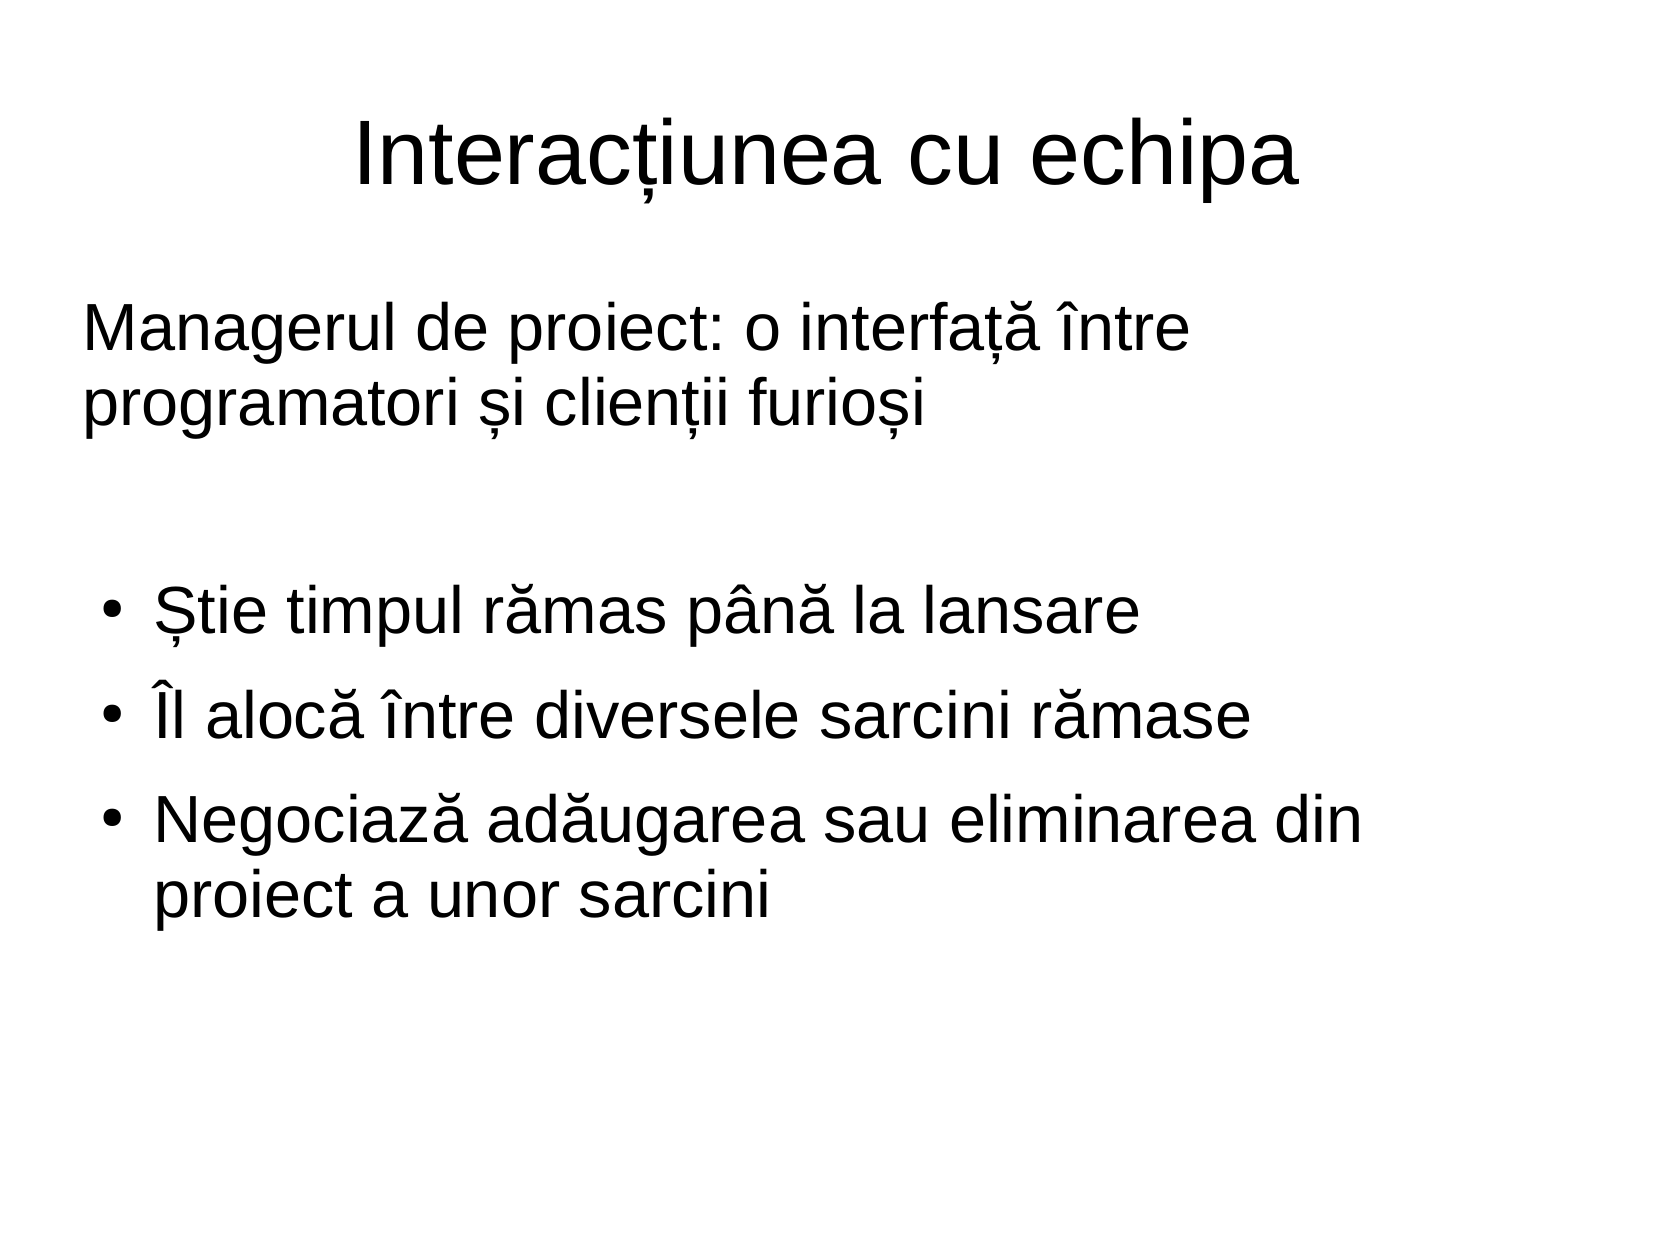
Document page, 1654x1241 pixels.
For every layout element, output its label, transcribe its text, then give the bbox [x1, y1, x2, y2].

list Managerul de proiect: o interfață între programatori și clienții furioși Știe timpul rămas până la lansare Îl alocă între diversele sarcini rămase Negociază adăugarea sau eliminarea din proiect a unor sarcini [82, 290, 1571, 1109]
title Interacțiunea cu echipa [82, 56, 1571, 250]
